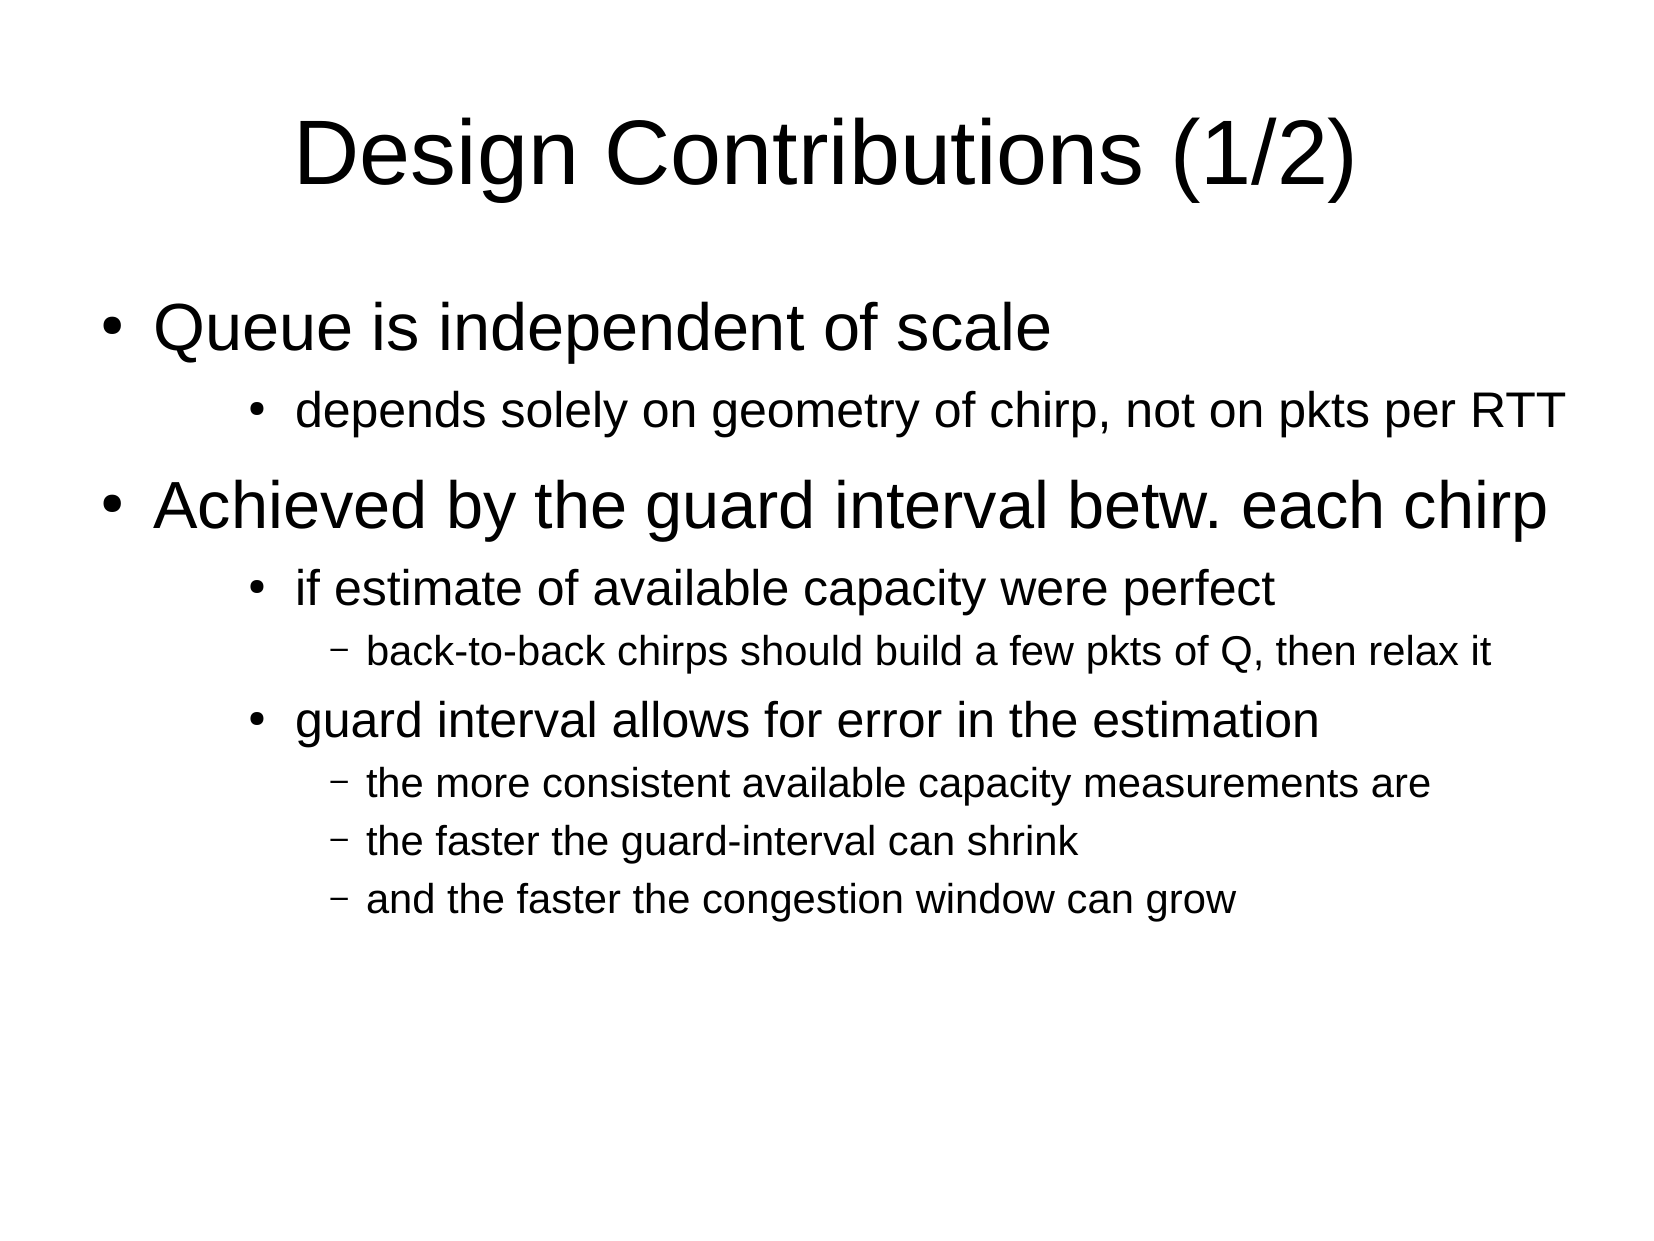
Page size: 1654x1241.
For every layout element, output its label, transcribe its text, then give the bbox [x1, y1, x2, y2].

title Design Contributions (1/2) [82, 49, 1571, 257]
list Queue is independent of scale depends solely on geometry of chirp, not on pkts per RTT Achieved by the guard interval betw. each chirp if estimate of available capacity were perfect back-to-back chirps should build a few pkts of Q, then relax it guard interval allows for error in the estimation the more consistent available capacity measurements are the faster the guard-interval can shrink and the faster the congestion window can grow [82, 290, 1571, 1010]
